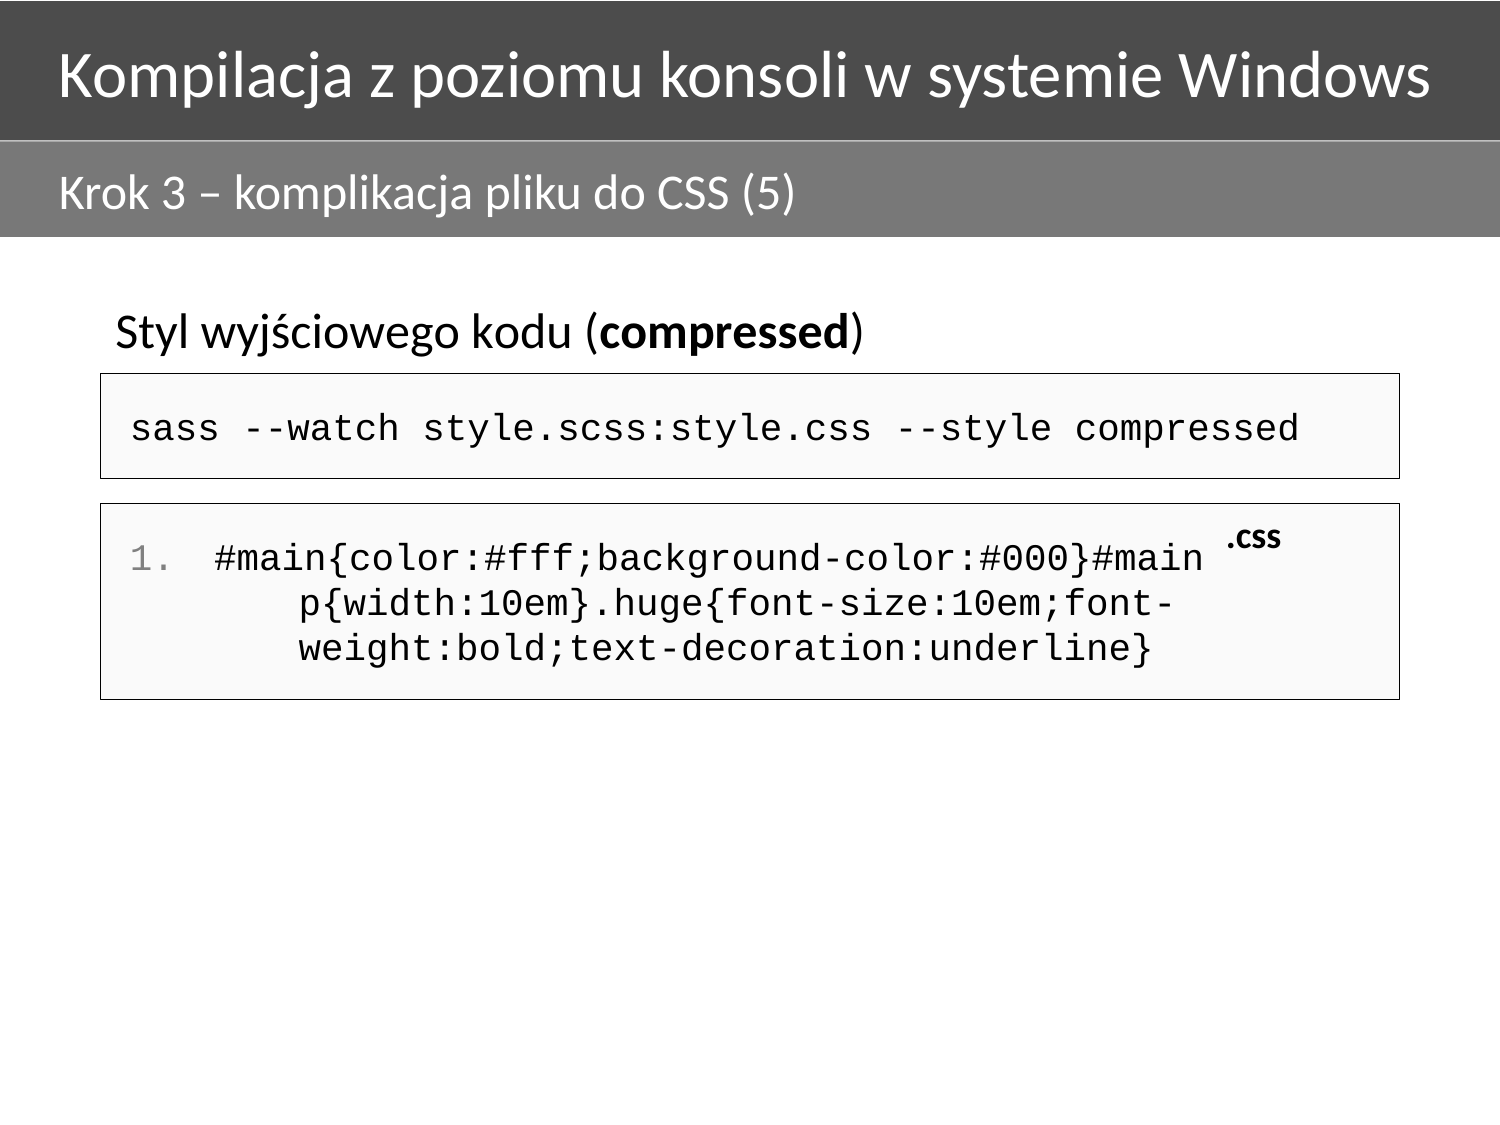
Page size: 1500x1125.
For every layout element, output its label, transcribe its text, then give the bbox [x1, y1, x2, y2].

text_box sass --watch style.scss:style.css --style compressed [100, 373, 1400, 479]
text_box Krok 3 – komplikacja pliku do CSS (5) [0, 141, 1500, 237]
subtitle Styl wyjściowego kodu (compressed) [100, 290, 1400, 367]
text_box #main{color:#fff;background-color:#000}#main p{width:10em}.huge{font-size:10em;font-weight:bold;text-decoration:underline} [100, 503, 1400, 700]
text_box .css [1210, 503, 1400, 565]
text_box Kompilacja z poziomu konsoli w systemie Windows [0, 1, 1500, 140]
